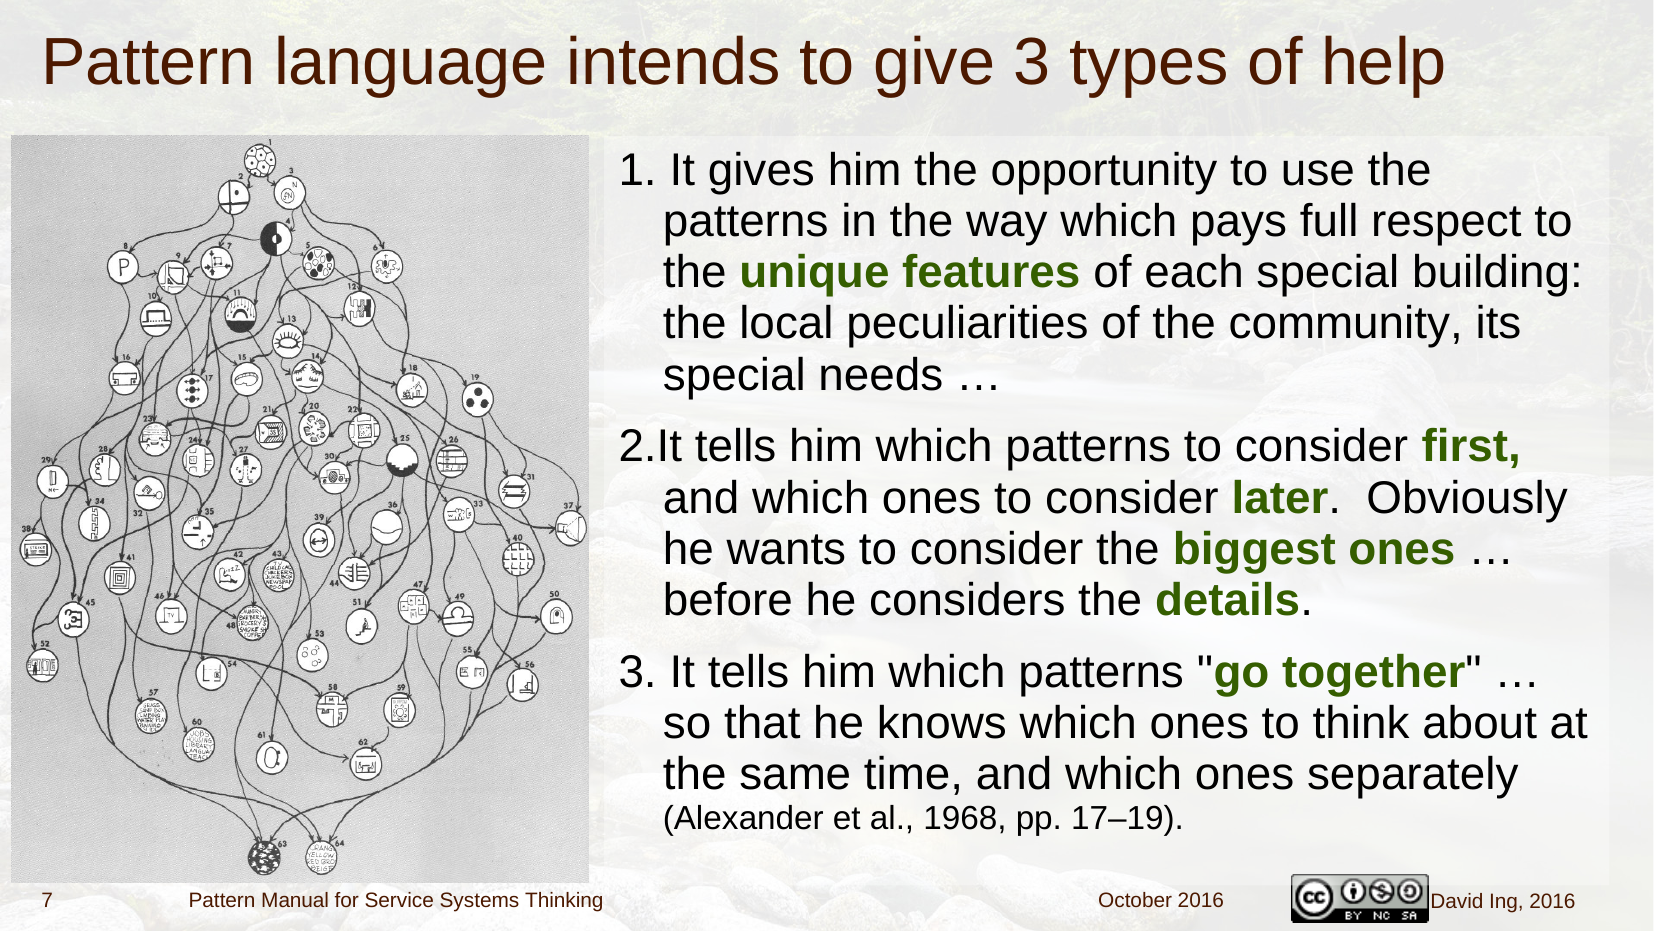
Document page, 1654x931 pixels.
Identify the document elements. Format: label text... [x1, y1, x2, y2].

title Pattern language intends to give 3 types of help [41, 30, 1613, 155]
text_box It gives him the opportunity to use the patterns in the way which pays full respect to the unique features of each special building: the local peculiarities of the community, its special needs … It tells him which patterns to consider first, and which ones to consider later. Obviously he wants to consider the biggest ones … before he considers the details. It tells him which patterns "go together" … so that he knows which ones to think about at the same time, and which ones separately (Alexander et al., 1968, pp. 17–19). [603, 136, 1610, 886]
picture [0, 0, 1654, 931]
